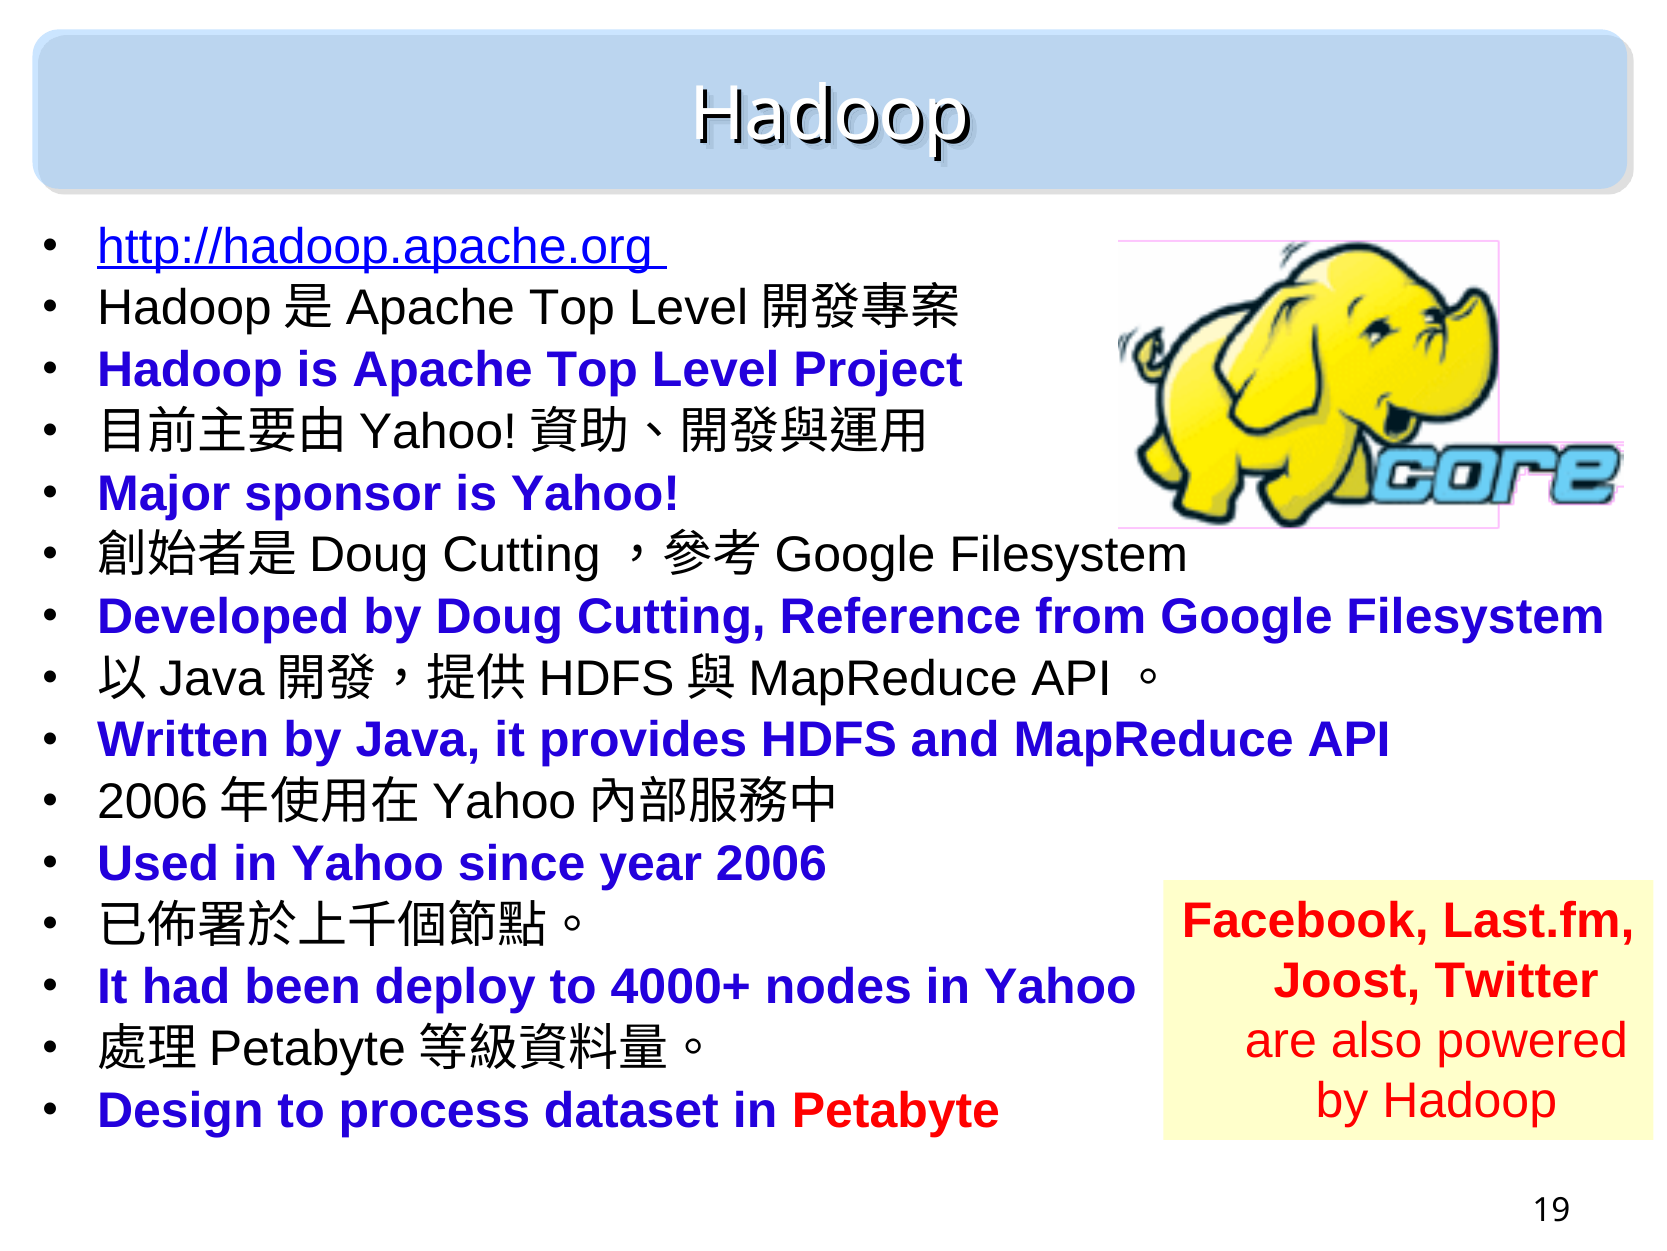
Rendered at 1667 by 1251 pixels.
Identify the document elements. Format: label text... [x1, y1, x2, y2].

text_box http://hadoop.apache.org Hadoop是Apache Top Level開發專案 Hadoop is Apache Top Level Project 目前主要由Yahoo!資助、開發與運用 Major sponsor is Yahoo! 創始者是Doug Cutting，參考Google Filesystem Developed by Doug Cutting, Reference from Google Filesystem 以Java開發，提供HDFS與MapReduce API。 Written by Java, it provides HDFS and MapReduce API 2006年使用在Yahoo內部服務中 Used in Yahoo since year 2006 已佈署於上千個節點。 It had been deploy to 4000+ nodes in Yahoo 處理Petabyte等級資料量。 Design to process dataset in Petabyte [41, 214, 1607, 1221]
text_box Hadoop [32, 29, 1628, 189]
text_box Facebook, Last.fm, Joost, Twitter are also powered by Hadoop [1163, 880, 1654, 1140]
picture [1118, 236, 1624, 532]
